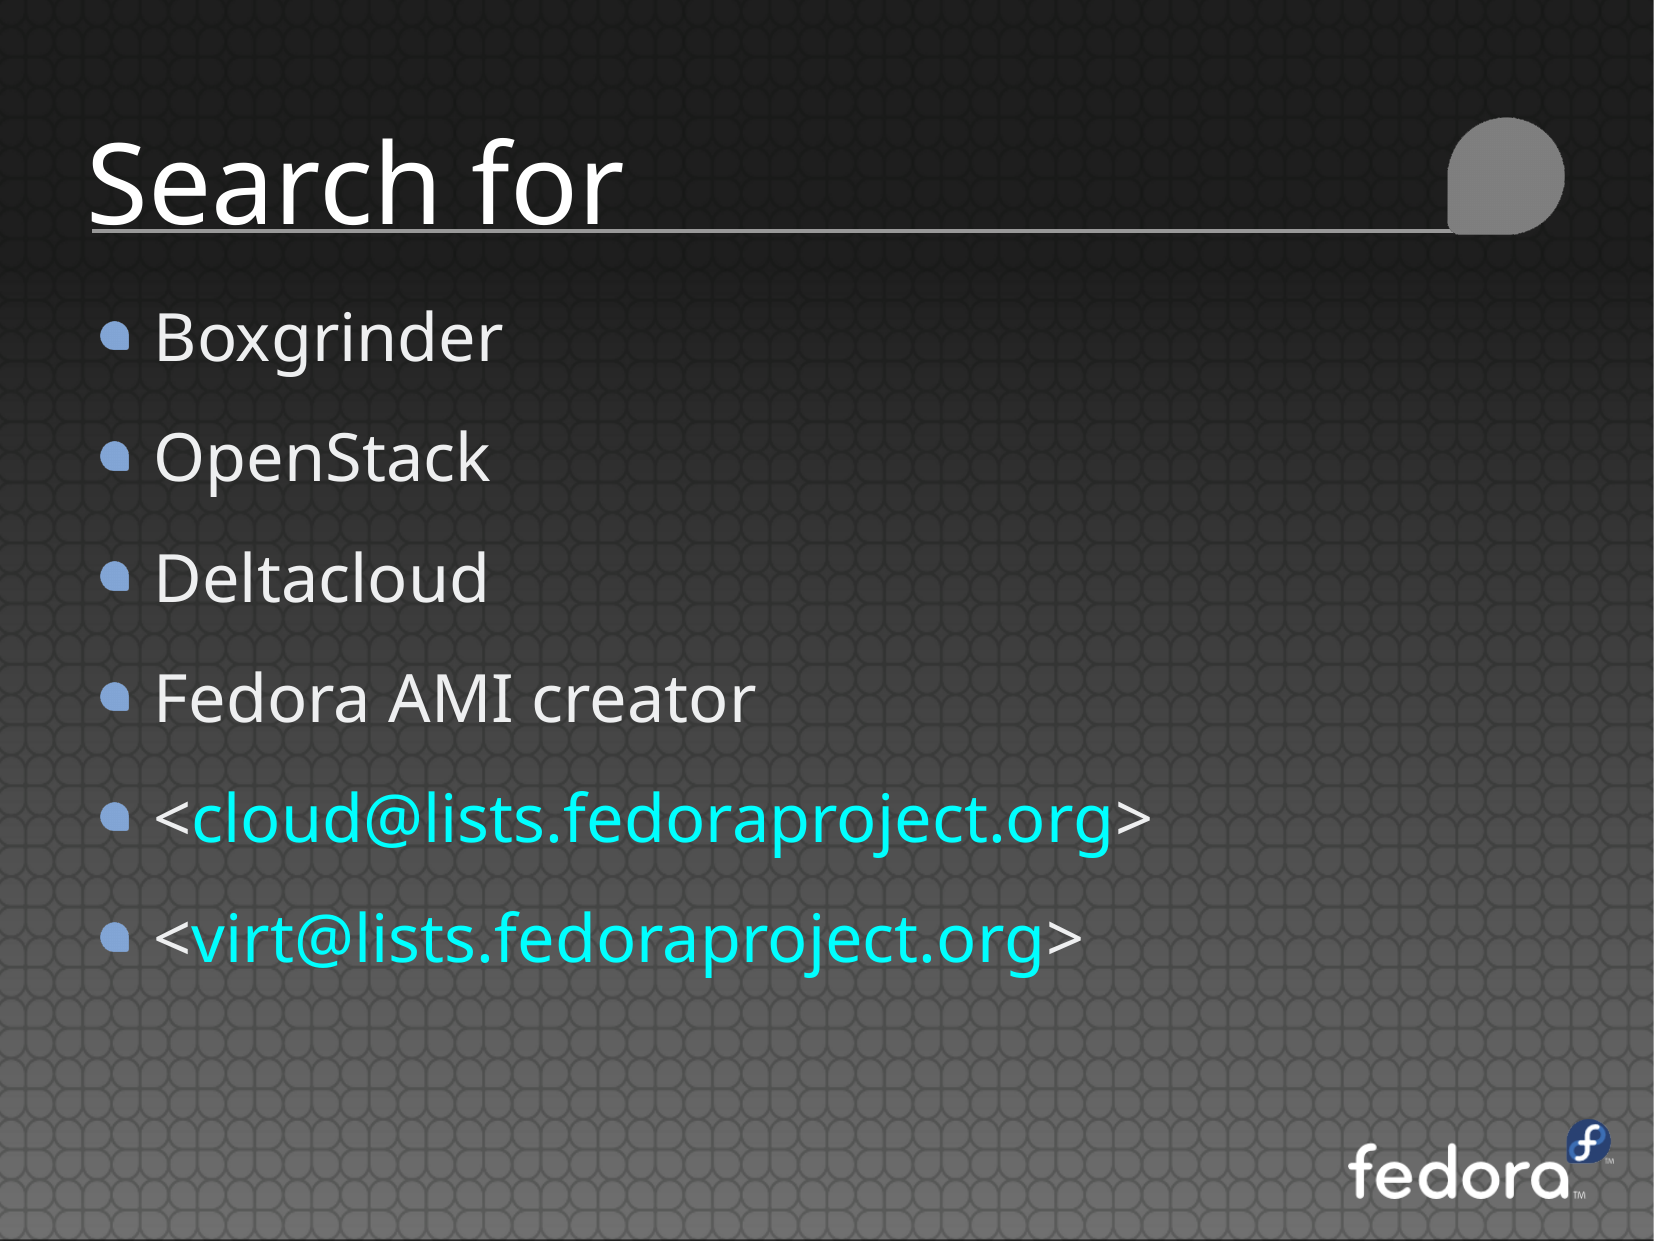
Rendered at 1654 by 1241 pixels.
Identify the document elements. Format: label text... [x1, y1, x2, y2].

picture [0, 0, 1654, 1241]
list Boxgrinder OpenStack Deltacloud Fedora AMI creator <cloud@lists.fedoraproject.org> <virt@lists.fedoraproject.org> [82, 290, 1571, 1109]
title Search for [86, 112, 1576, 249]
